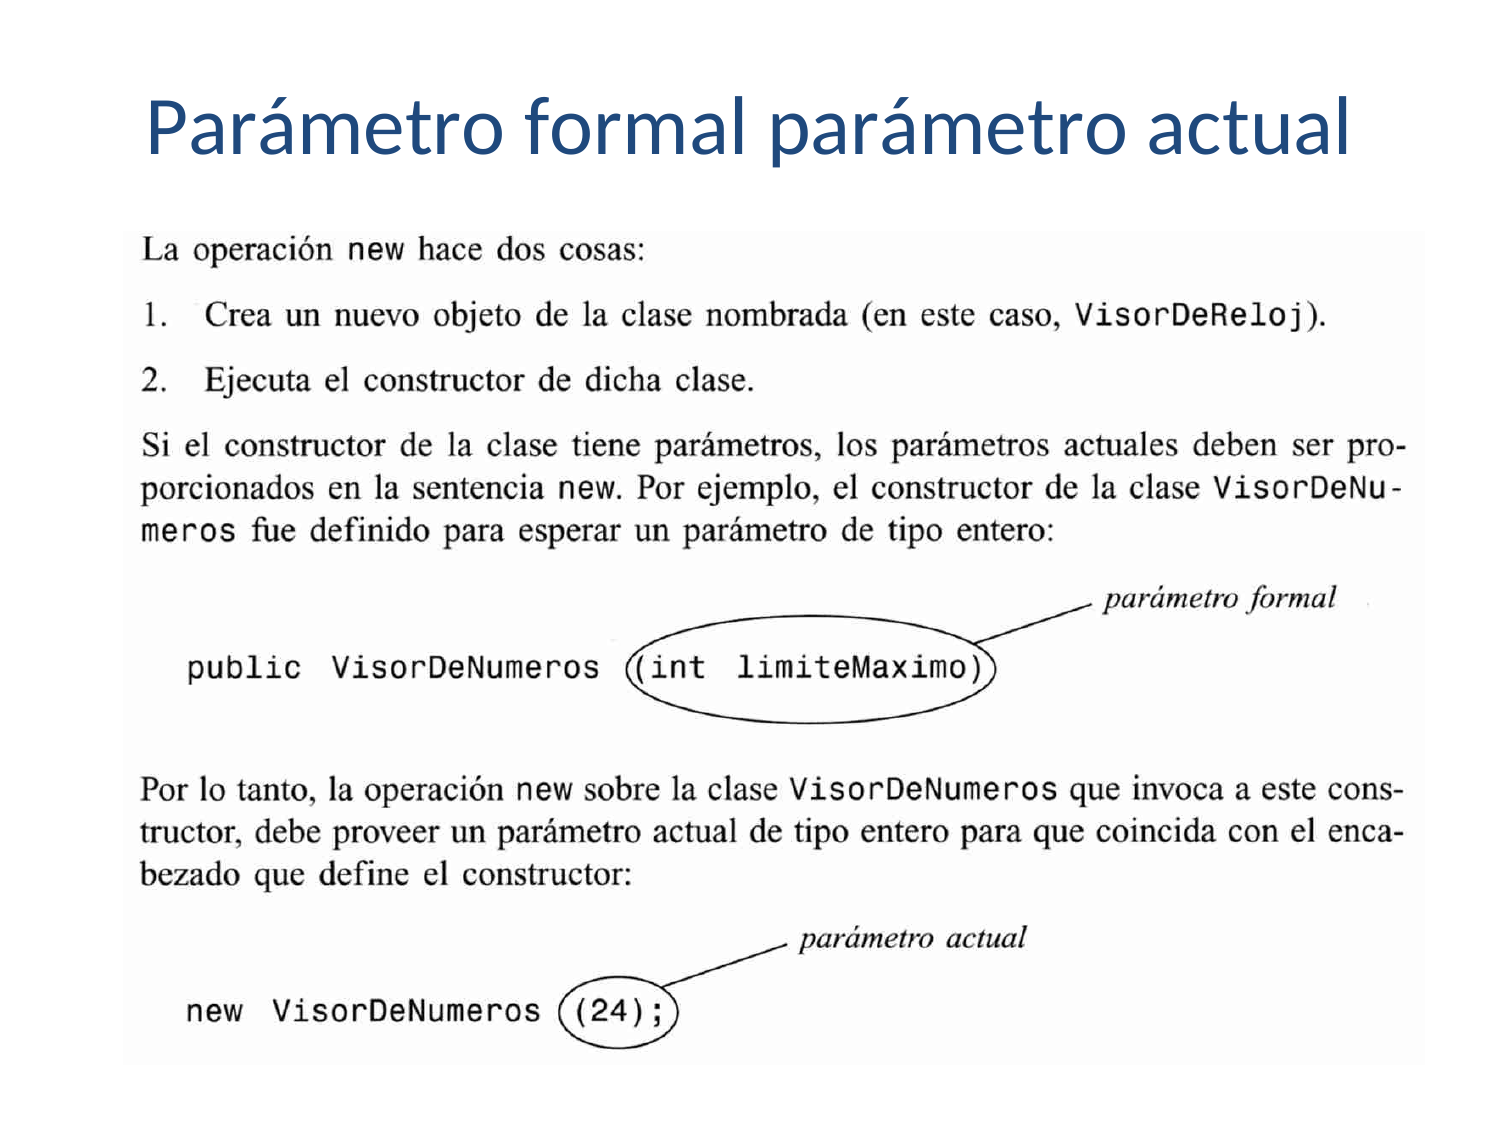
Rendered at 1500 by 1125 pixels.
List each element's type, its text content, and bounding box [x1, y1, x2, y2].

title Parámetro formal parámetro actual [75, 45, 1426, 197]
picture [123, 231, 1425, 1065]
